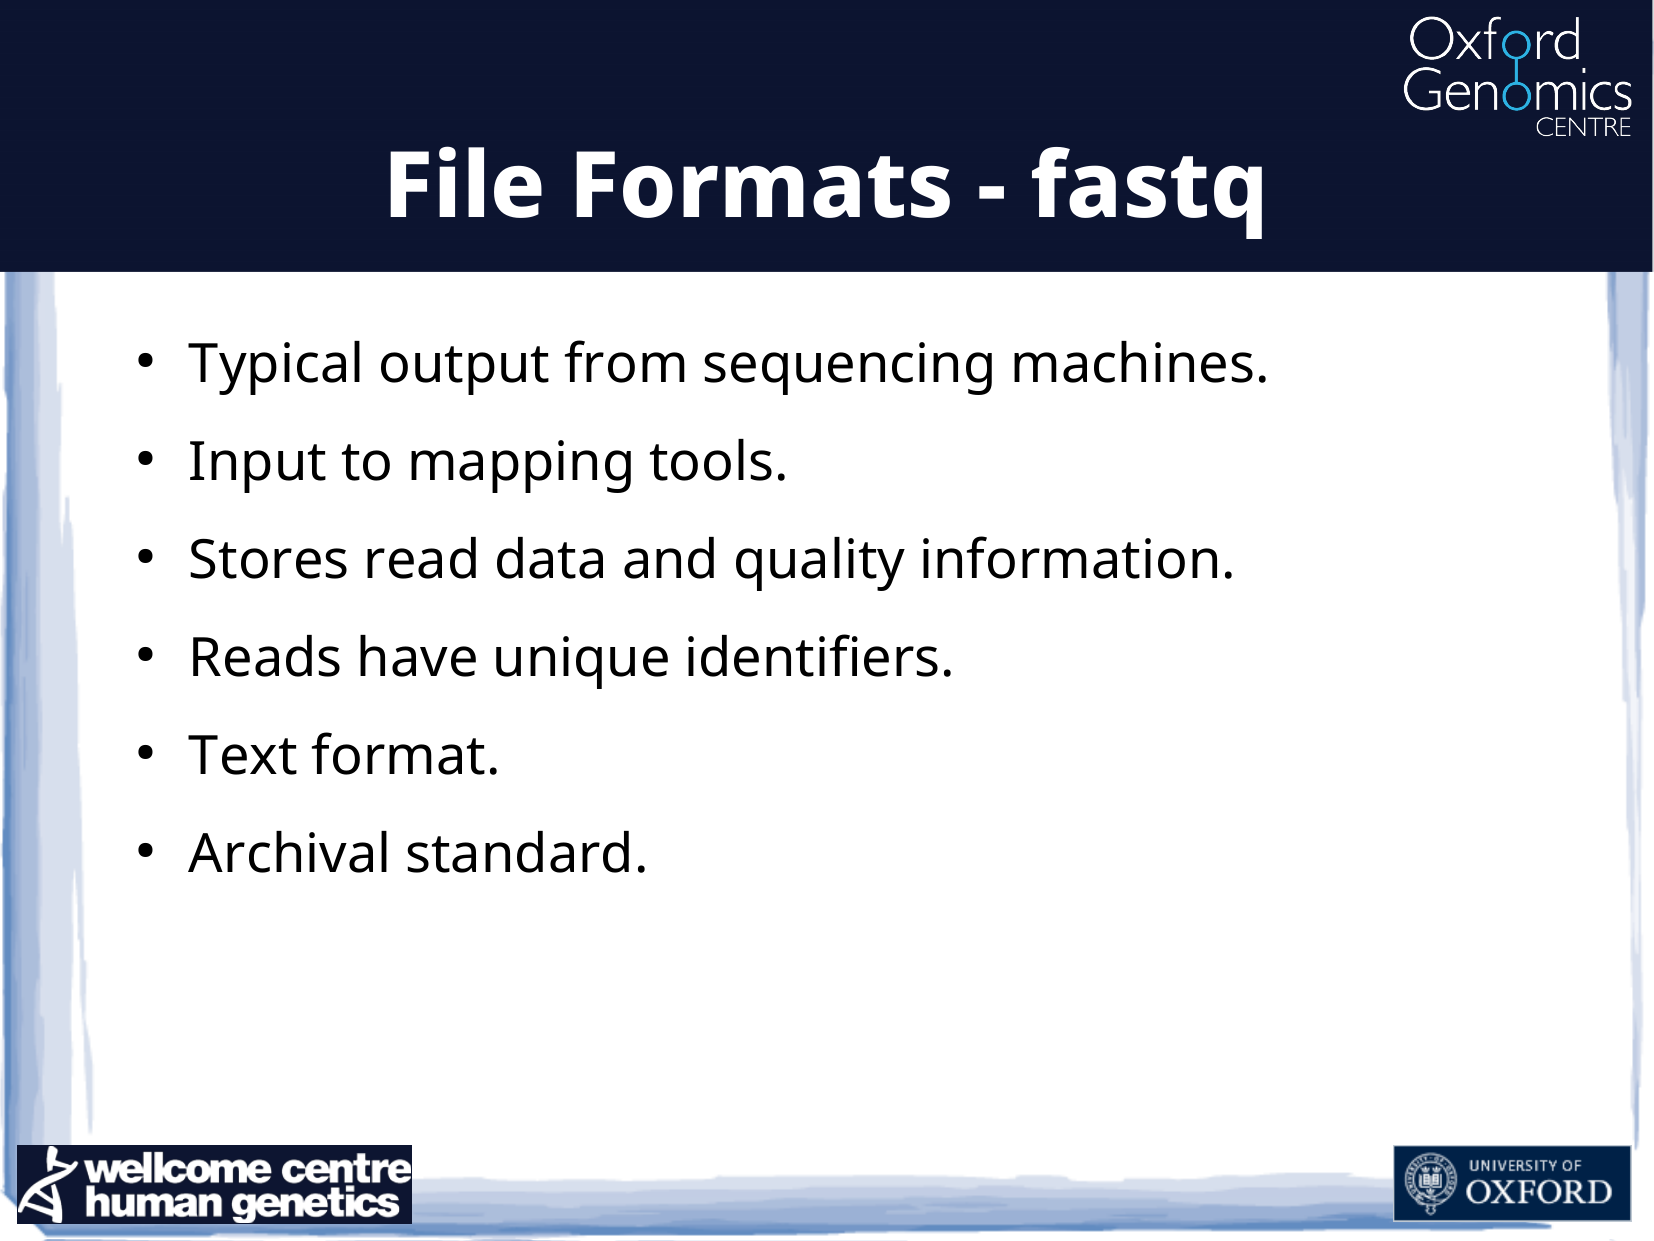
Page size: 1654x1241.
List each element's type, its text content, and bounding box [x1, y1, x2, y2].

picture [0, 0, 1654, 1241]
title File Formats - fastq [82, 78, 1571, 287]
list Typical output from sequencing machines. Input to mapping tools. Stores read data and quality information. Reads have unique identifiers. Text format. Archival standard. [118, 324, 1571, 1045]
